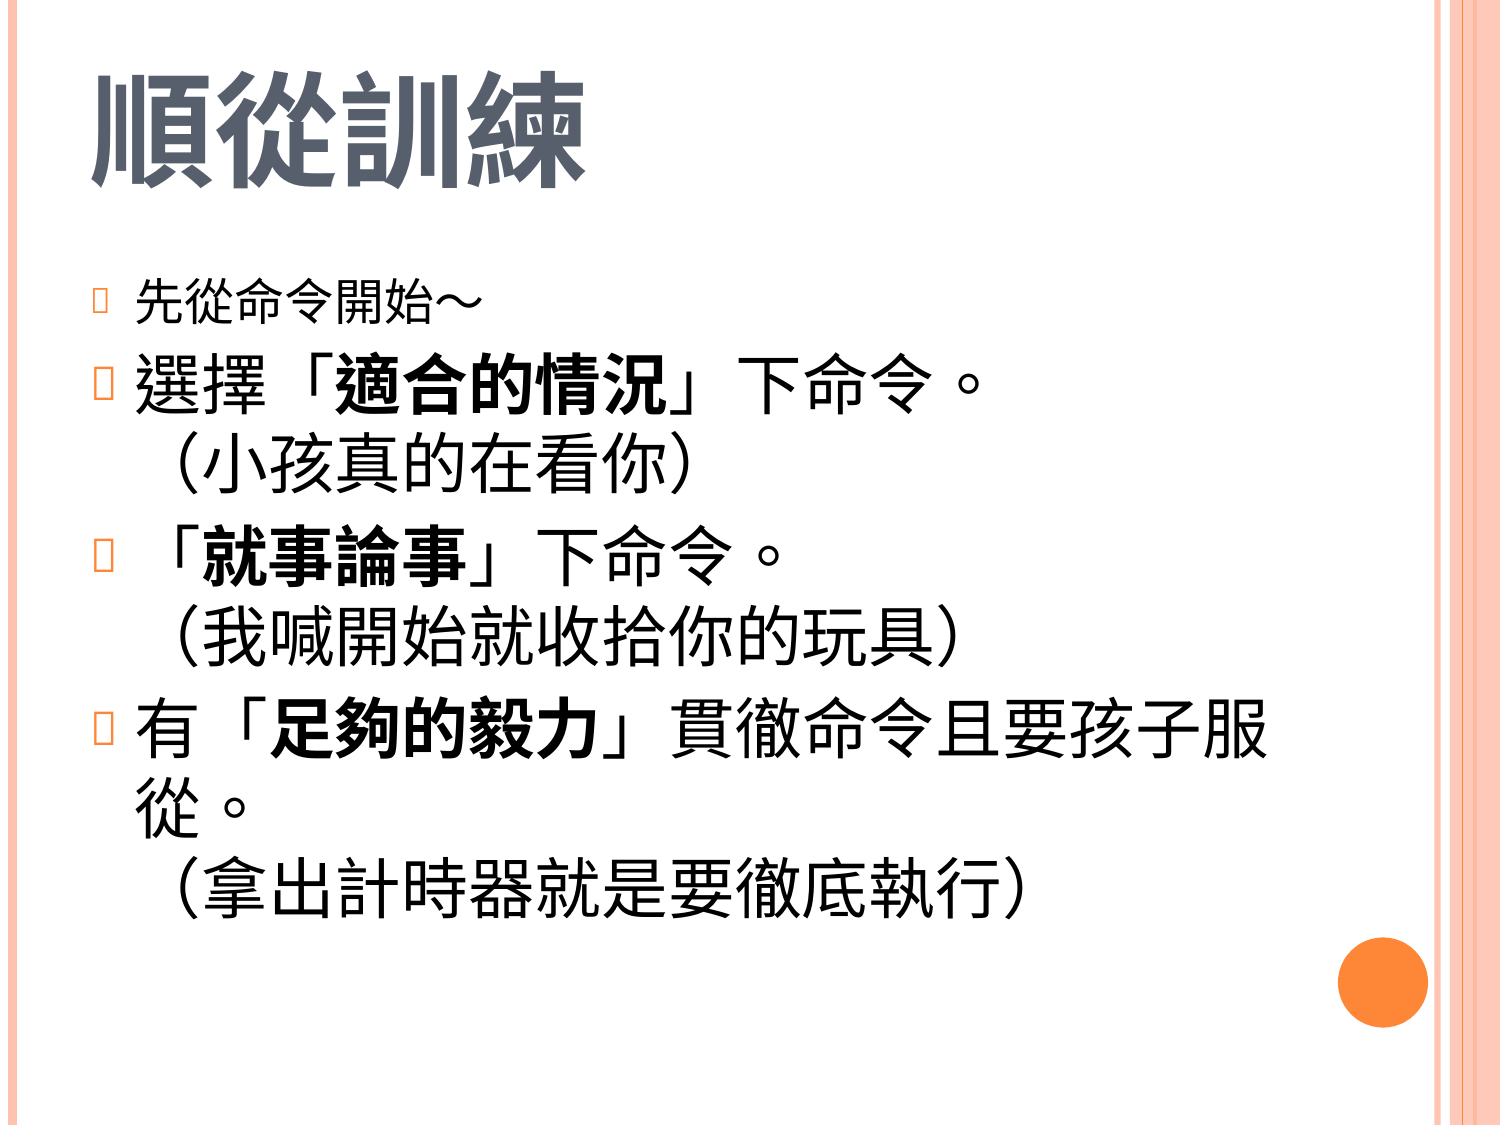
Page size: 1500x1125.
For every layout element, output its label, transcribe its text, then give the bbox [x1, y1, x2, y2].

list 先從命令開始～ 選擇「適合的情況」下命令。 （小孩真的在看你） 「就事論事」下命令。 （我喊開始就收拾你的玩具） 有「足夠的毅力」貫徹命令且要孩子服從。 （拿出計時器就是要徹底執行） [75, 262, 1300, 1062]
title 順從訓練 [75, 45, 1300, 233]
